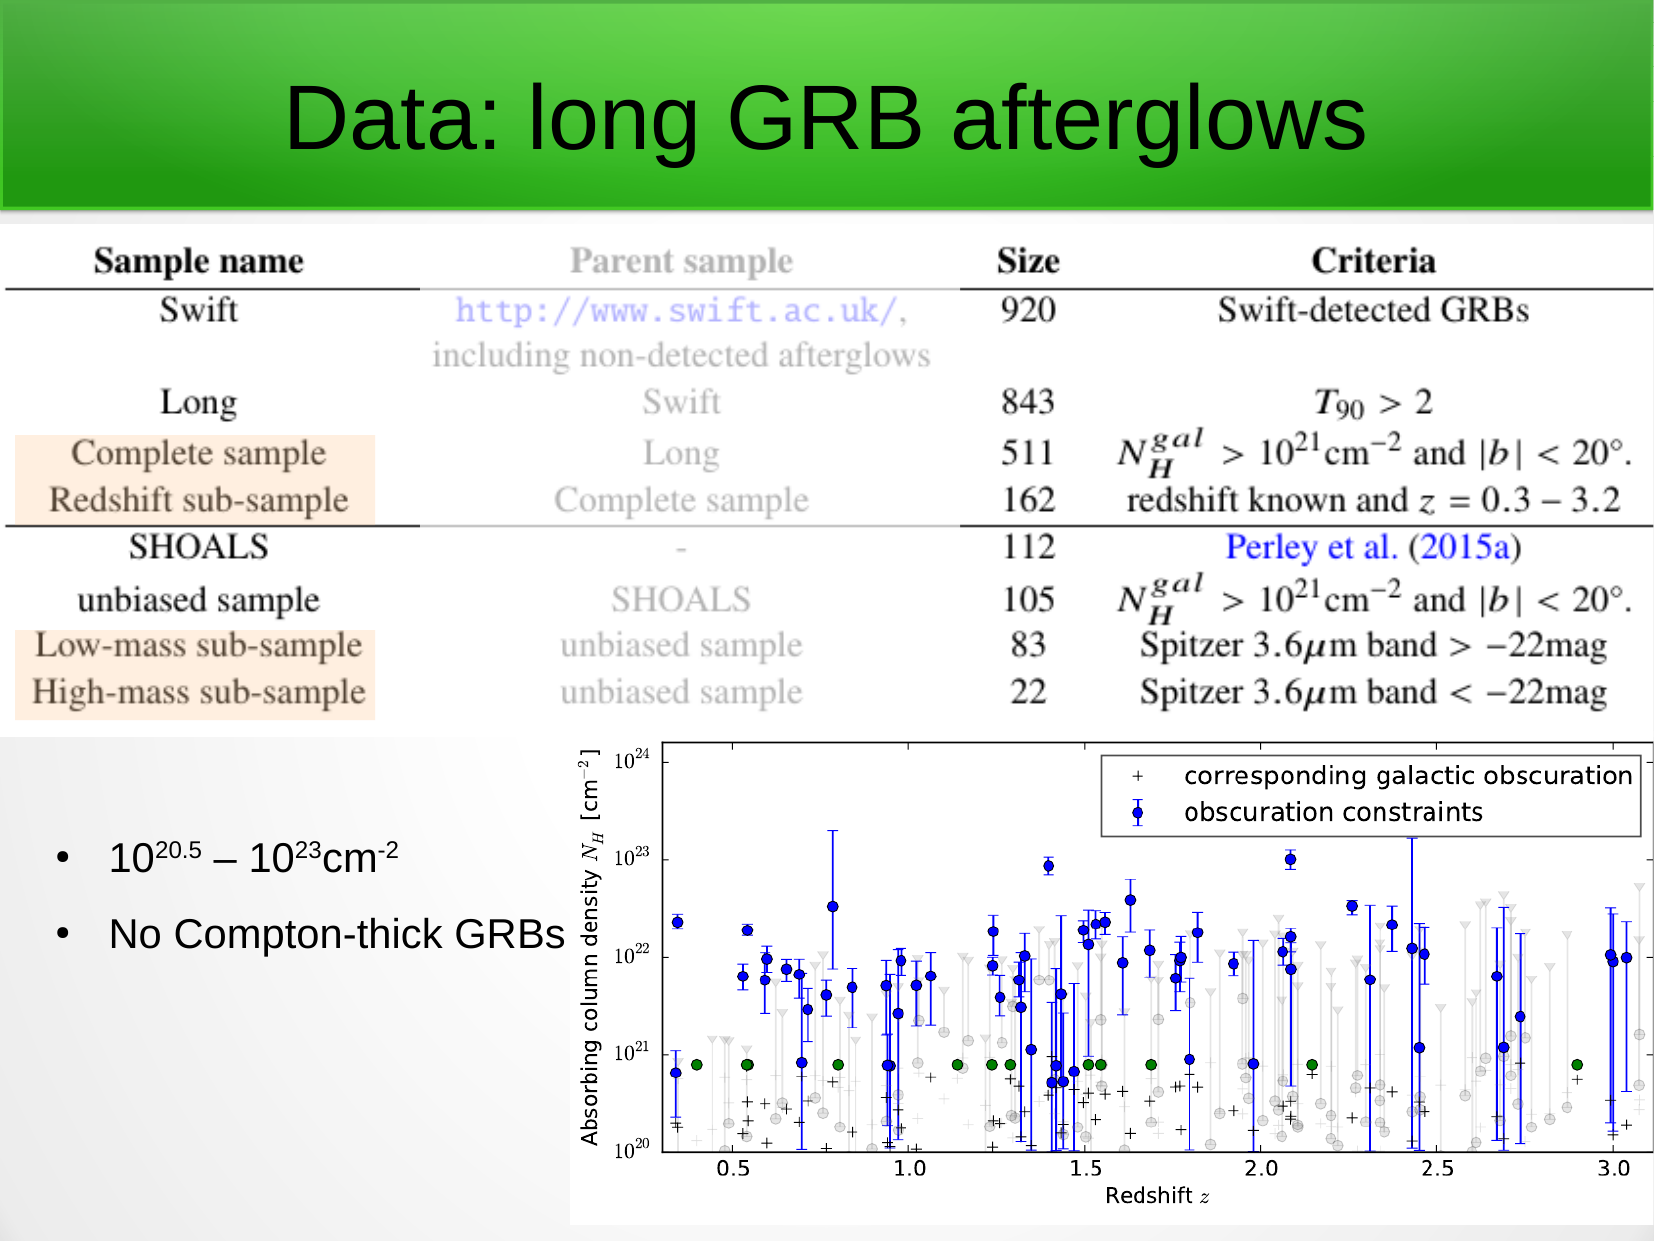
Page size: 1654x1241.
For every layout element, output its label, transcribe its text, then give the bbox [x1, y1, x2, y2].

text_box [15, 630, 376, 721]
text_box [15, 435, 376, 526]
title Data: long GRB afterglows [82, 47, 1571, 189]
text_box [420, 224, 961, 732]
picture [0, 224, 1654, 1225]
list 1020.5 – 1023cm-2 No Compton-thick GRBs [37, 758, 570, 1096]
